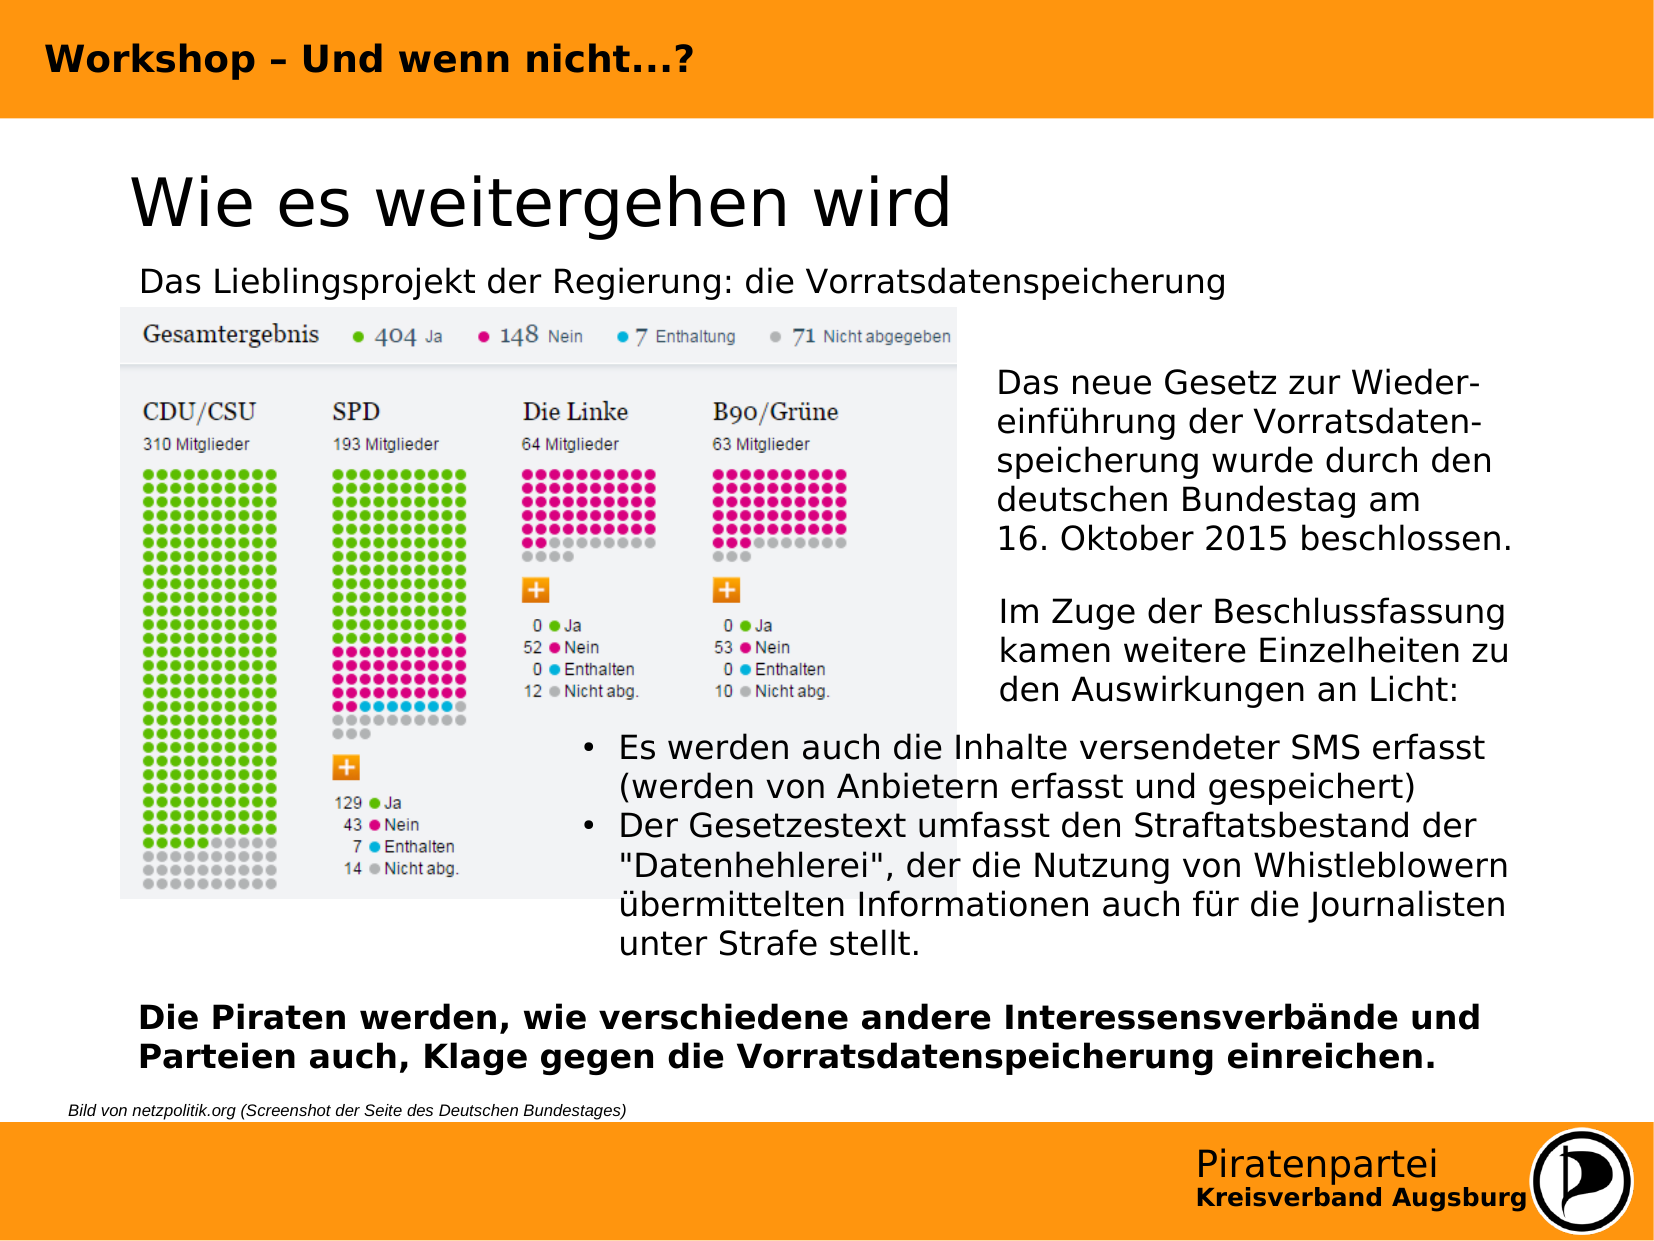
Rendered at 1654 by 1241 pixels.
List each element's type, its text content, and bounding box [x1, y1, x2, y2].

text_box Im Zuge der Beschlussfassung kamen weitere Einzelheiten zu den Auswirkungen an Licht: [983, 584, 1532, 720]
text_box Workshop – Und wenn nicht...? [29, 29, 1329, 88]
text_box Die Piraten werden, wie verschiedene andere Interessensverbände und Parteien auch, Klage gegen die Vorratsdatenspeicherung einreichen. [123, 989, 1531, 1081]
text_box Bild von netzpolitik.org (Screenshot der Seite des Deutschen Bundestages) [53, 1092, 842, 1127]
text_box Es werden auch die Inhalte versendeter SMS erfasst (werden von Anbietern erfasst und gespeichert) Der Gesetzestext umfasst den Straftatsbestand der "Datenhehlerei", der die Nutzung von Whistleblowern übermittelten Informationen auch für die Journalisten unter Strafe stellt. [568, 720, 1587, 974]
text_box Wie es weitergehen wird [115, 155, 1560, 248]
text_box Das neue Gesetz zur Wieder-einführung der Vorratsdaten-speicherung wurde durch den deutschen Bundestag am 16. Oktober 2015 beschlossen. [981, 355, 1530, 593]
picture [120, 307, 957, 899]
text_box Das Lieblingsprojekt der Regierung: die Vorratsdatenspeicherung [123, 253, 1532, 312]
picture [1529, 1127, 1634, 1235]
